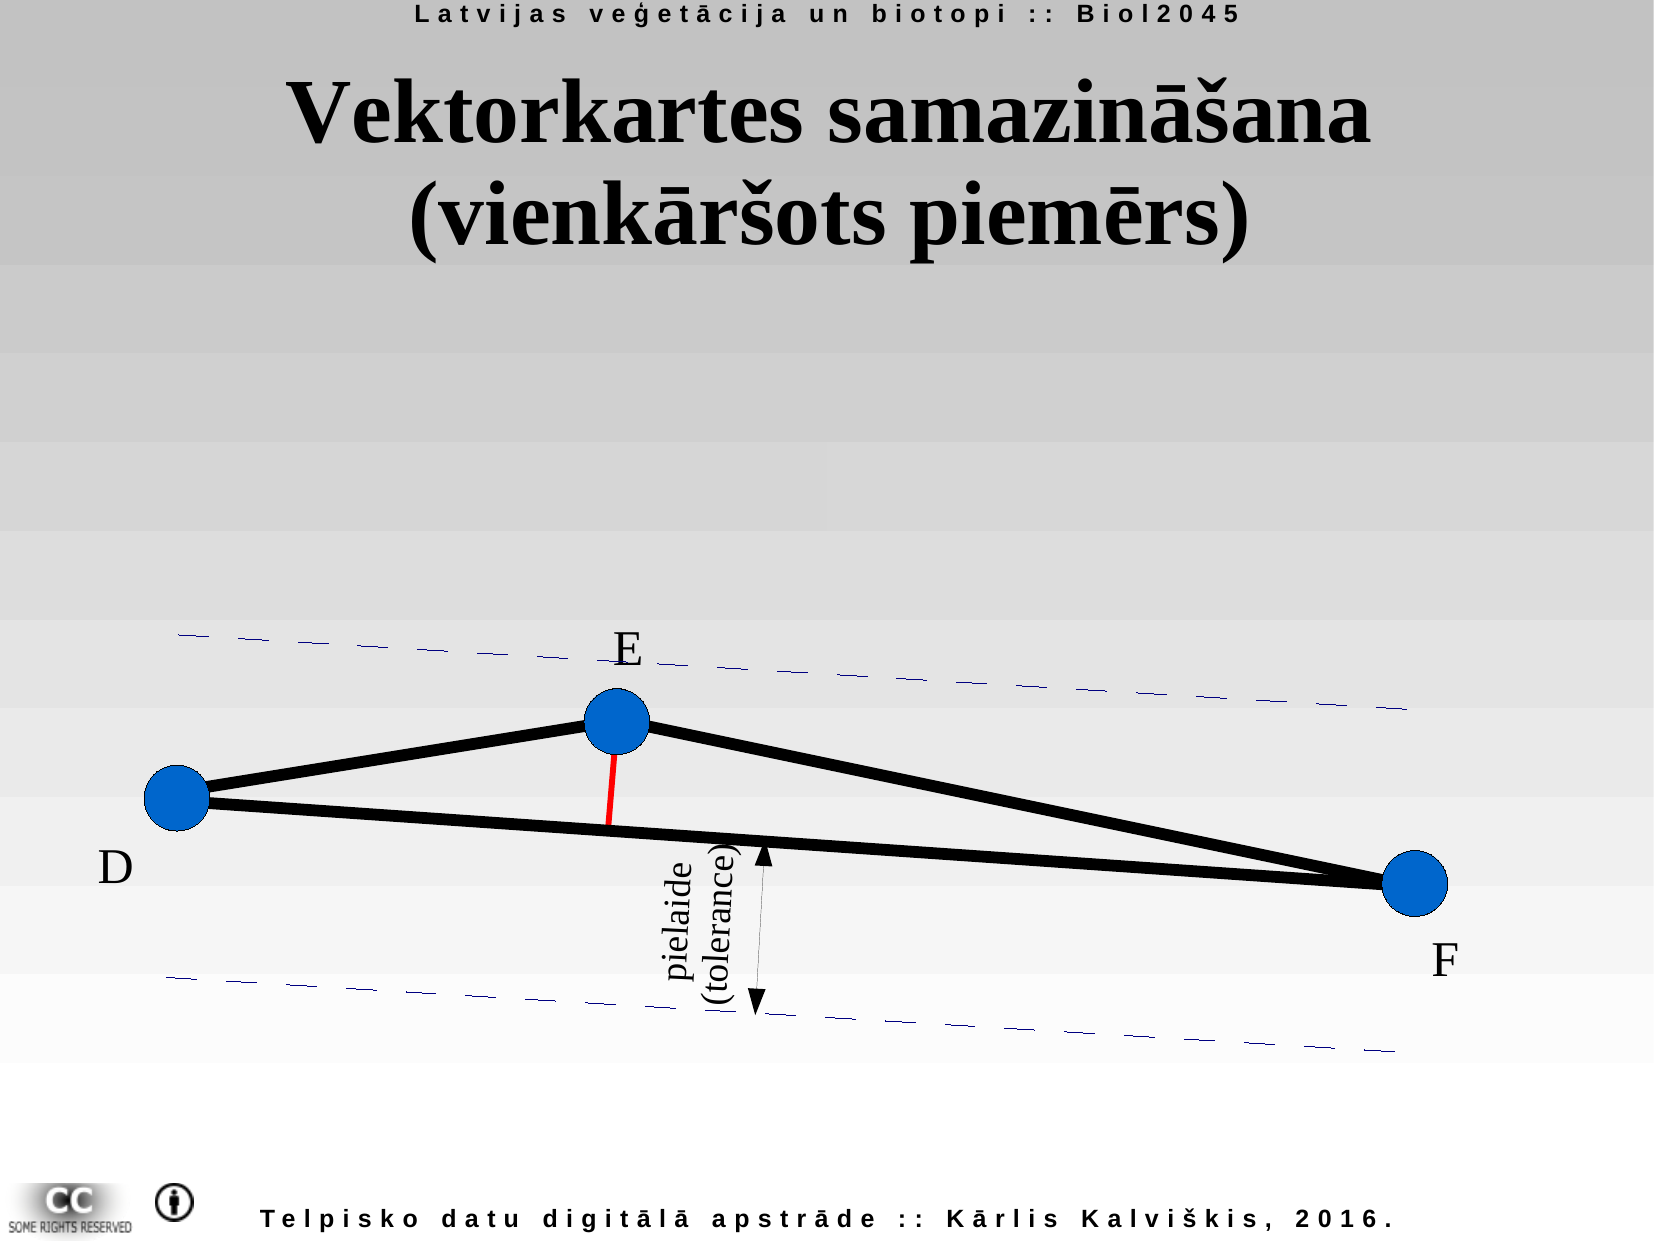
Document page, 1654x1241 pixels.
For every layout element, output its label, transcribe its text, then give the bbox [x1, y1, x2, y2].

text_box E [612, 620, 644, 677]
text_box pielaide (tolerance) [651, 839, 742, 1007]
text_box [1381, 850, 1448, 917]
text_box [583, 688, 650, 755]
text_box F [1431, 931, 1460, 987]
title Vektorkartes samazināšana (vienkāršots piemērs) [34, 61, 1626, 296]
text_box D [97, 838, 134, 894]
text_box [144, 765, 210, 832]
picture [0, 0, 1654, 1241]
